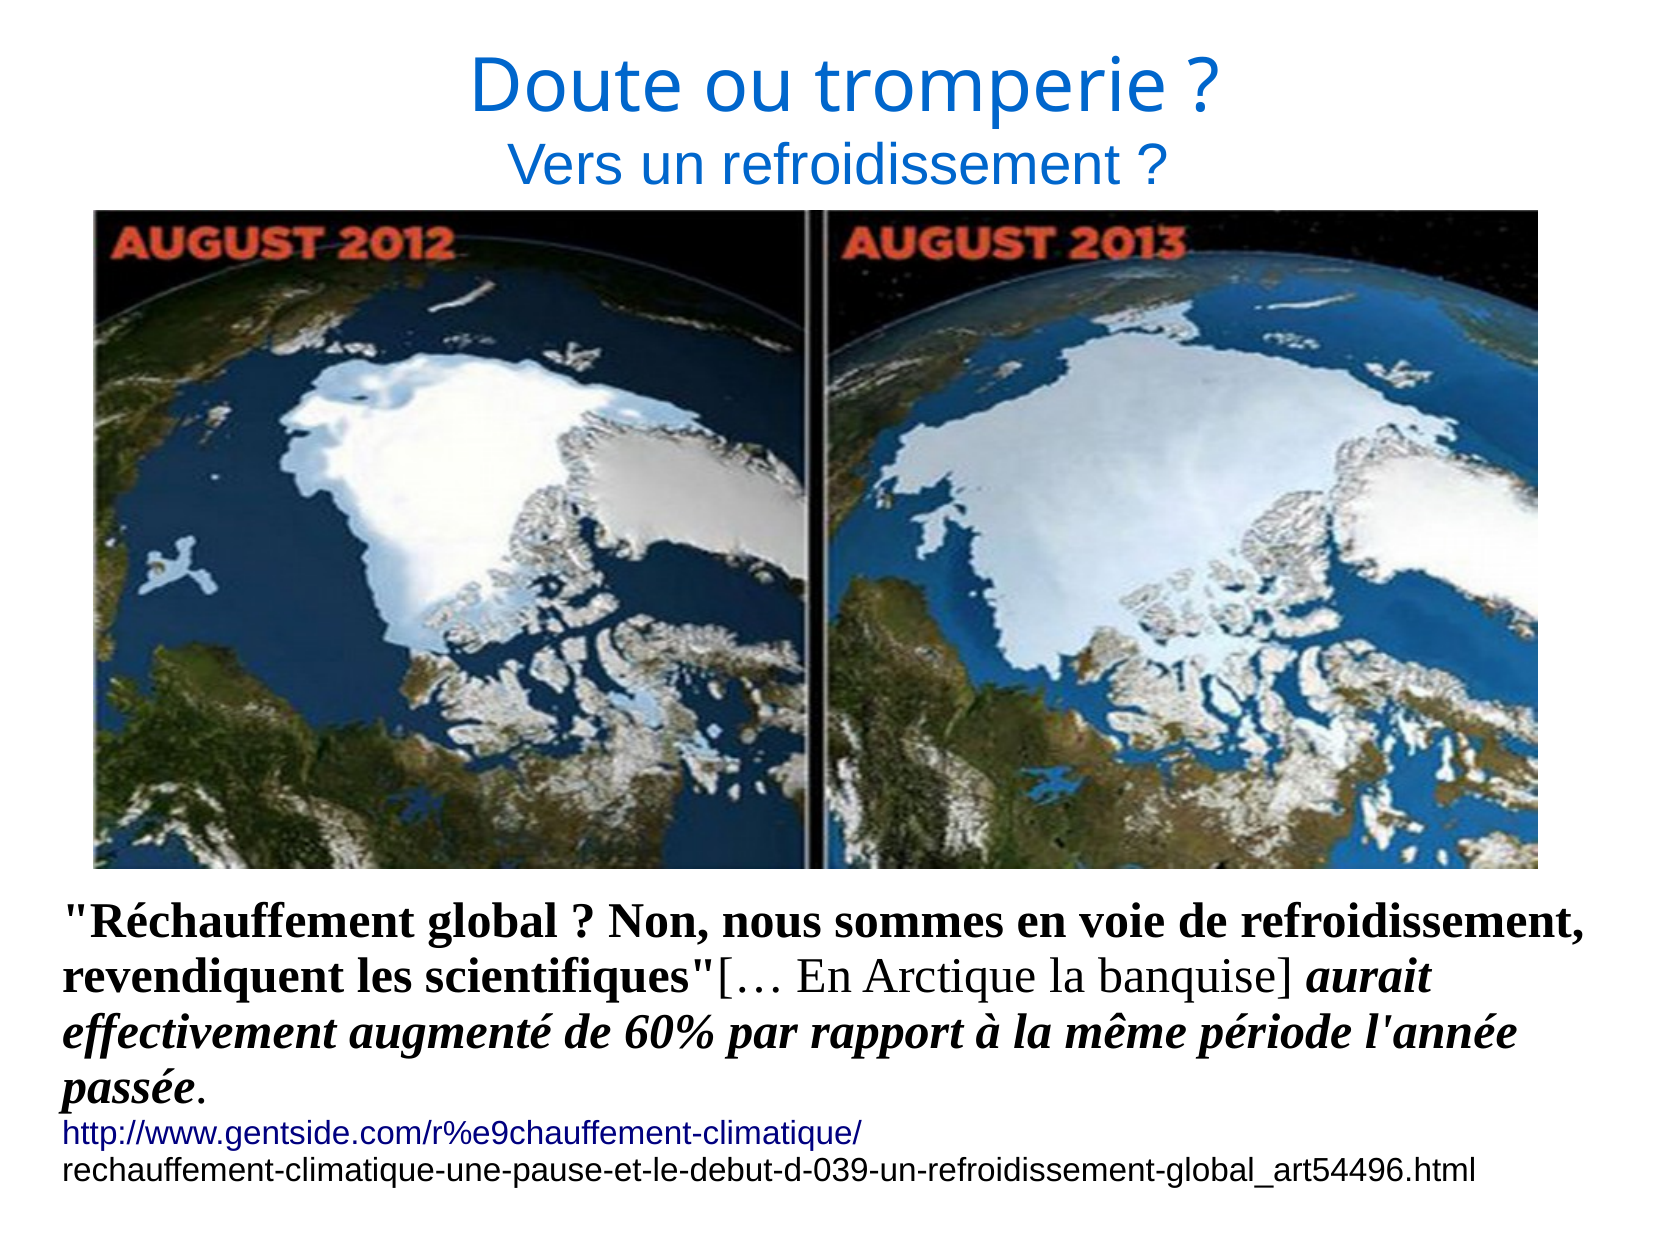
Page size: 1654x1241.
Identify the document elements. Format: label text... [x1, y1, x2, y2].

picture [93, 219, 1538, 869]
text_box "Réchauffement global ? Non, nous sommes en voie de refroidissement, revendiquent les scientifiques"[… En Arctique la banquise] aurait effectivement augmenté de 60% par rapport à la même période l'année passée. http://www.gentside.com/r%e9chauffement-climatique/ rechauffement-climatique-une-pause-et-le-debut-d-039-un-refroidissement-global_art54496.html [47, 885, 1602, 1229]
text_box Vers un refroidissement ? [88, 124, 1589, 219]
text_box Doute ou tromperie ? [94, 23, 1595, 126]
